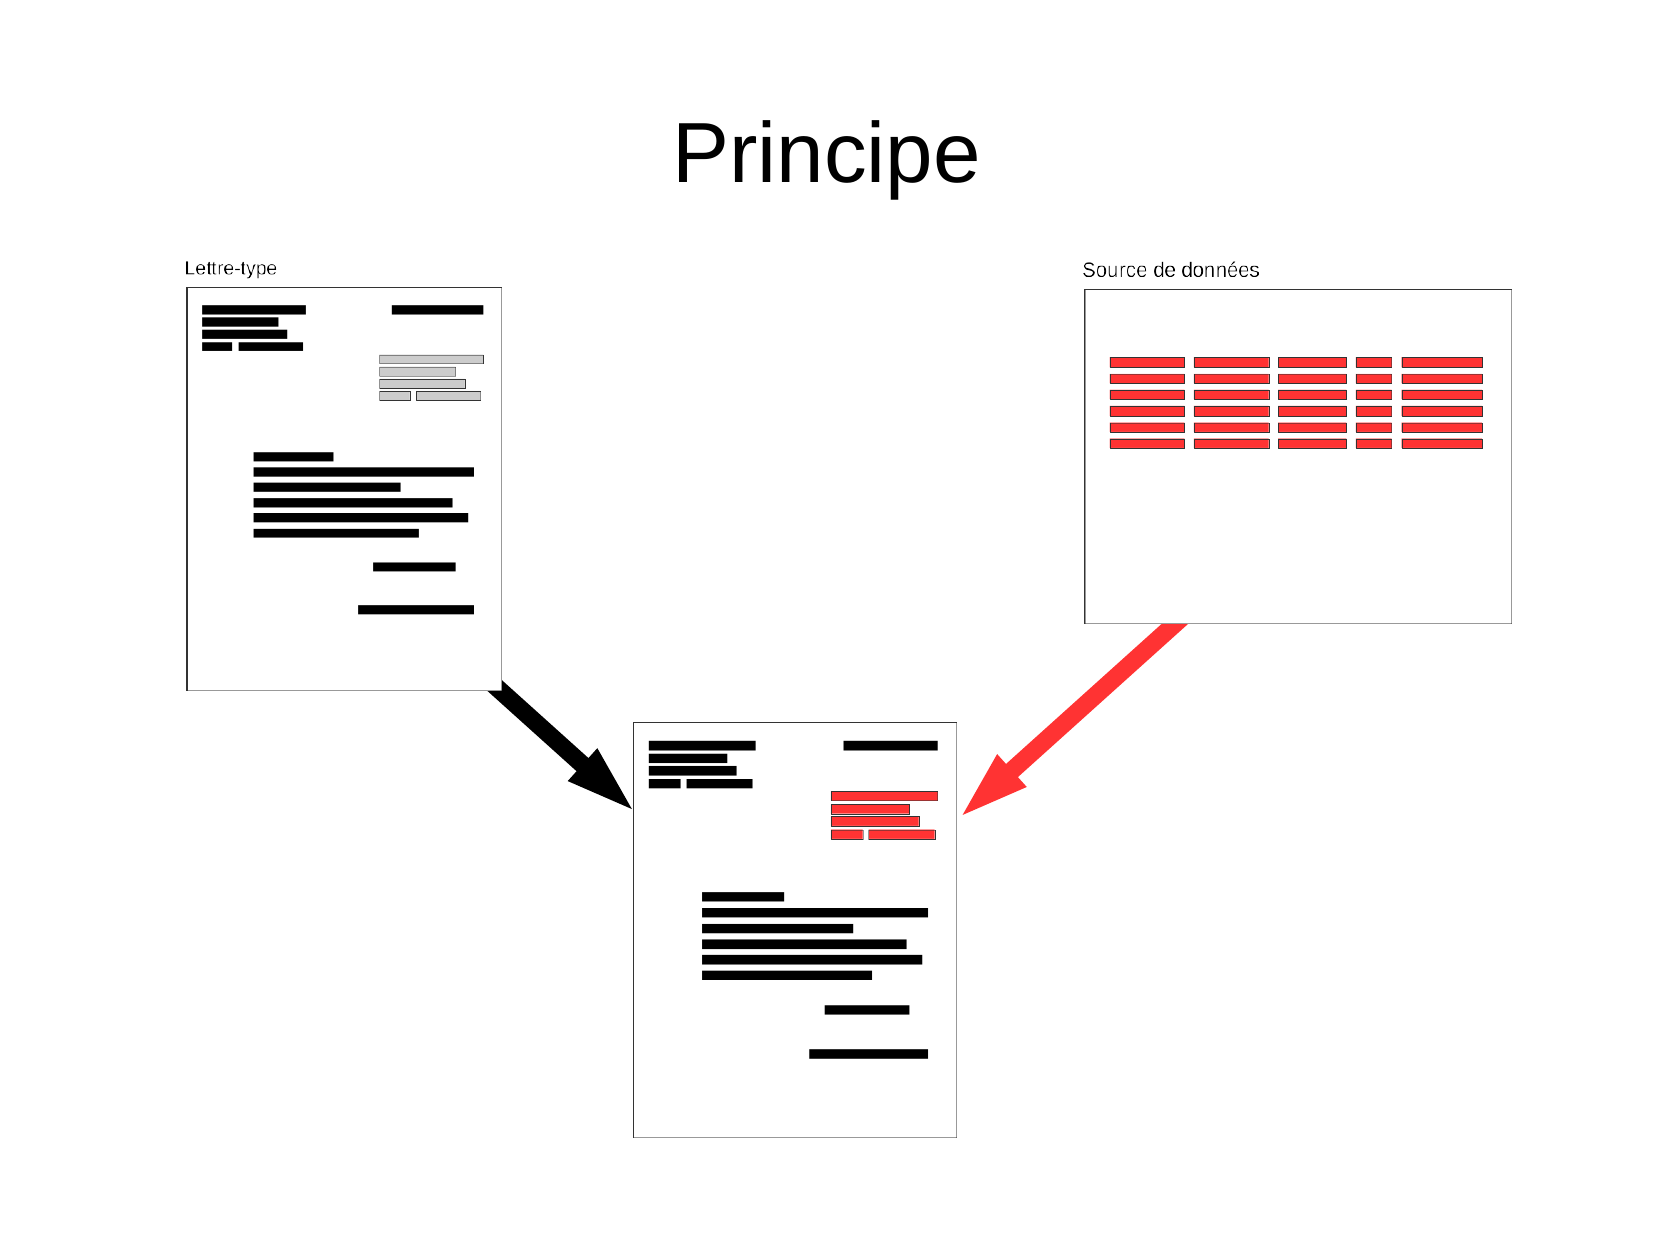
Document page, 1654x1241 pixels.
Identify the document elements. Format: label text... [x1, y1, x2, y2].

picture [632, 721, 957, 1138]
picture [177, 253, 502, 691]
title Principe [82, 49, 1571, 257]
picture [1074, 253, 1512, 624]
